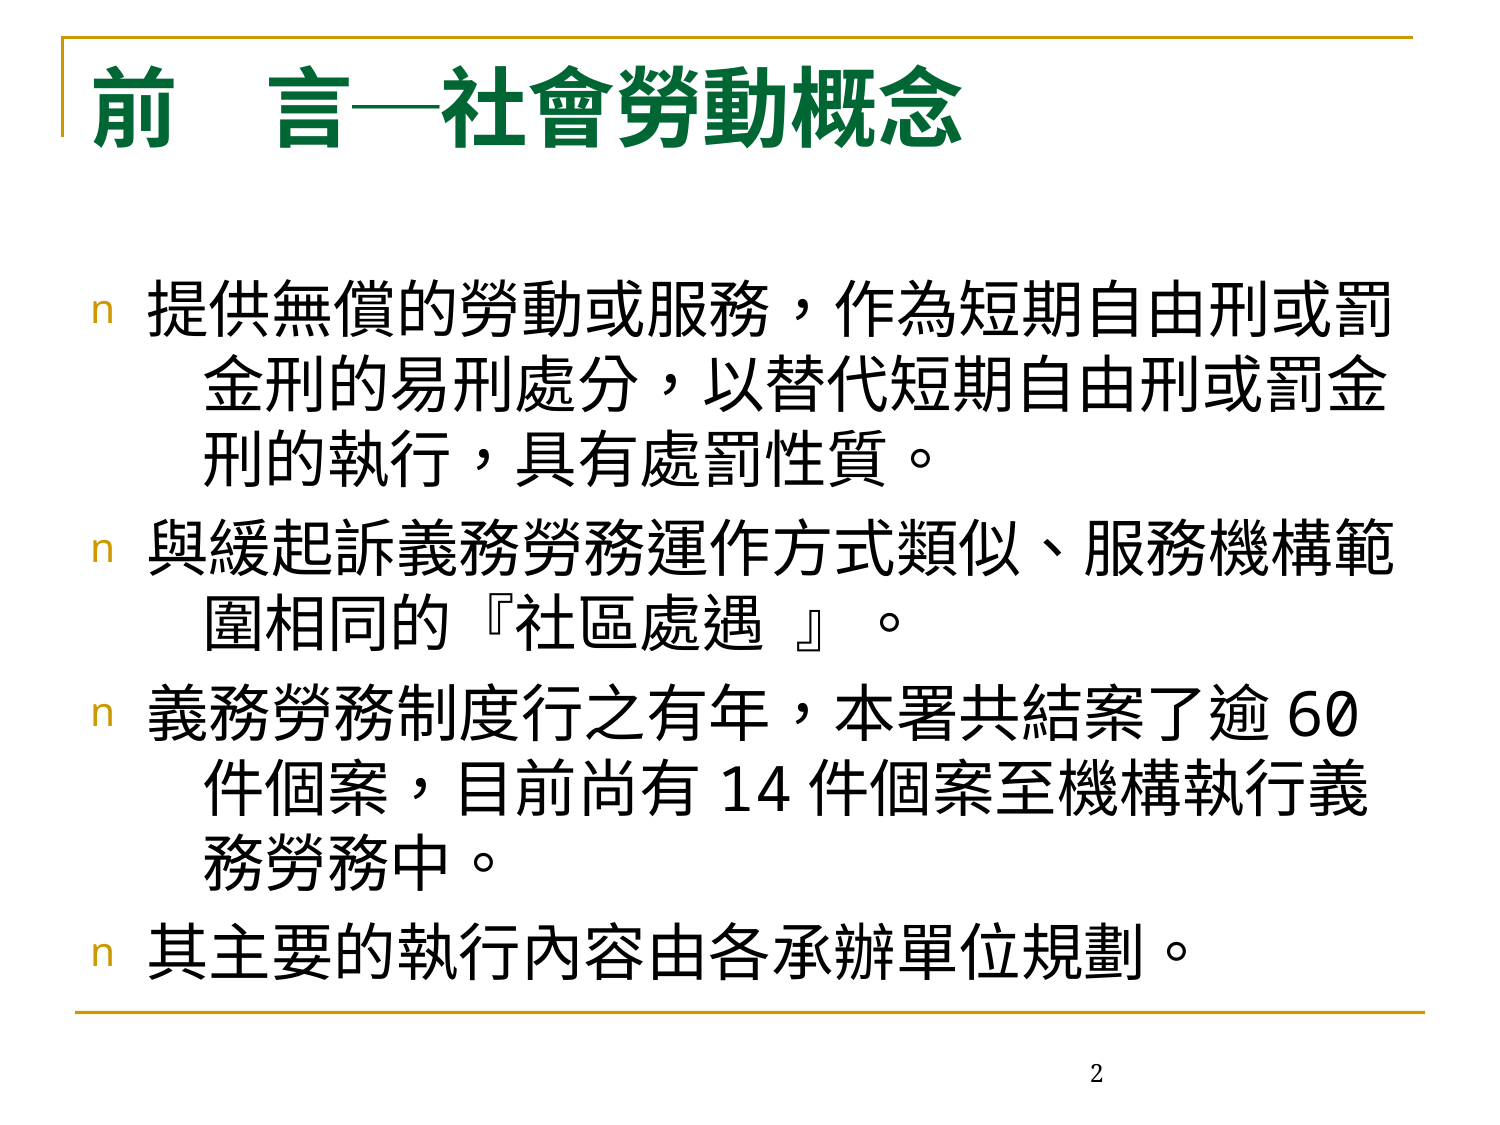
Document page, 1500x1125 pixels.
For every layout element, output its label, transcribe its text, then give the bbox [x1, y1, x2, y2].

list 提供無償的勞動或服務，作為短期自由刑或罰金刑的易刑處分，以替代短期自由刑或罰金刑的執行，具有處罰性質。 與緩起訴義務勞務運作方式類似、服務機構範圍相同的『社區處遇 』。 義務勞務制度行之有年，本署共結案了逾60件個案，目前尚有14件個案至機構執行義務勞務中。 其主要的執行內容由各承辦單位規劃。 [75, 262, 1426, 1006]
text_box [1074, 1024, 1426, 1100]
title 前 言─社會勞動概念 [75, 45, 1426, 233]
